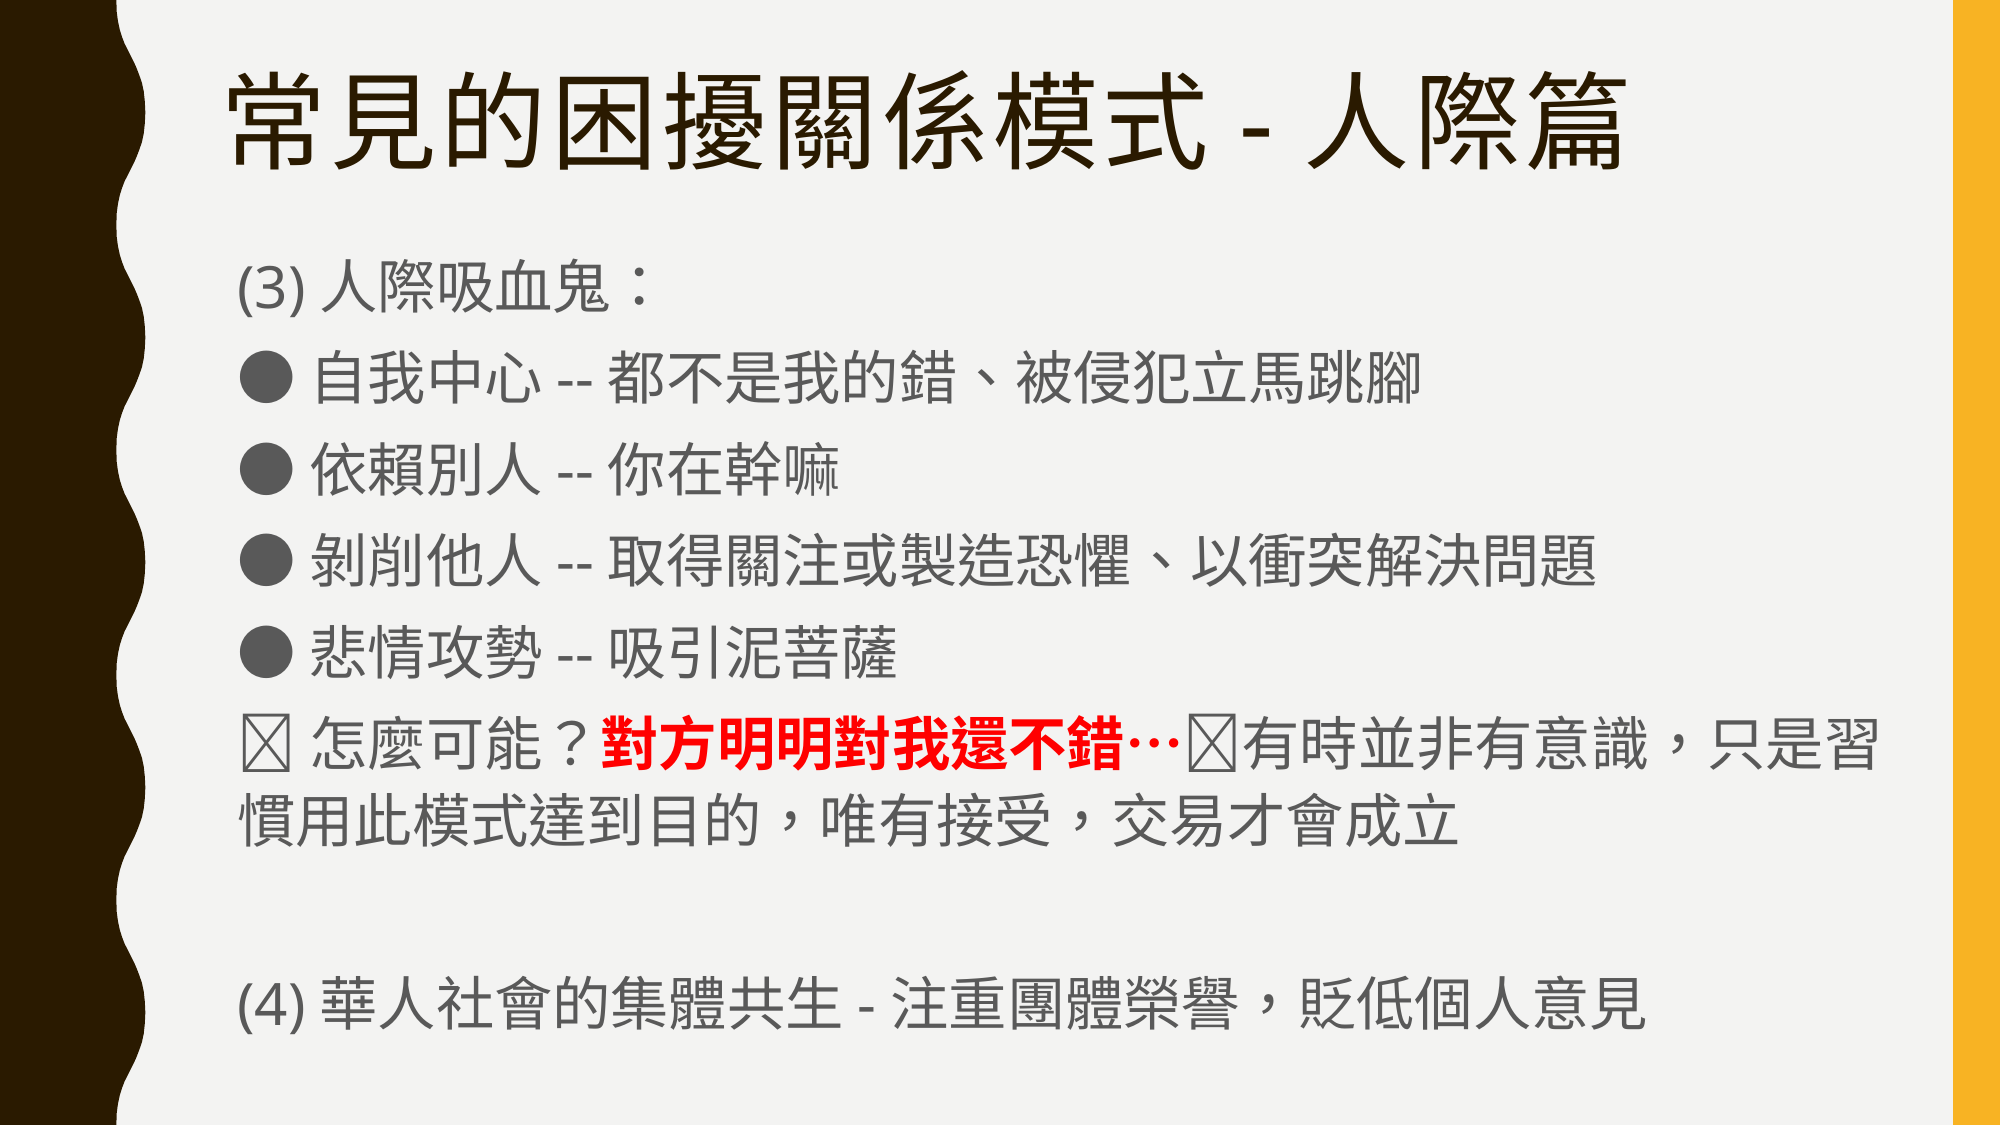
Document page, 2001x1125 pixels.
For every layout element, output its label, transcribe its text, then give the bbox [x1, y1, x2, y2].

title 常見的困擾關係模式-人際篇 [205, 62, 1876, 308]
list (3)人際吸血鬼： ●自我中心--都不是我的錯、被侵犯立馬跳腳 ●依賴別人--你在幹嘛 ●剝削他人--取得關注或製造恐懼、以衝突解決問題 ●悲情攻勢--吸引泥菩薩 怎麼可能？對方明明對我還不錯…有時並非有意識，只是習慣用此模式達到目的，唯有接受，交易才會成立 (4)華人社會的集體共生-注重團體榮譽，貶低個人意見 [222, 235, 1929, 1063]
